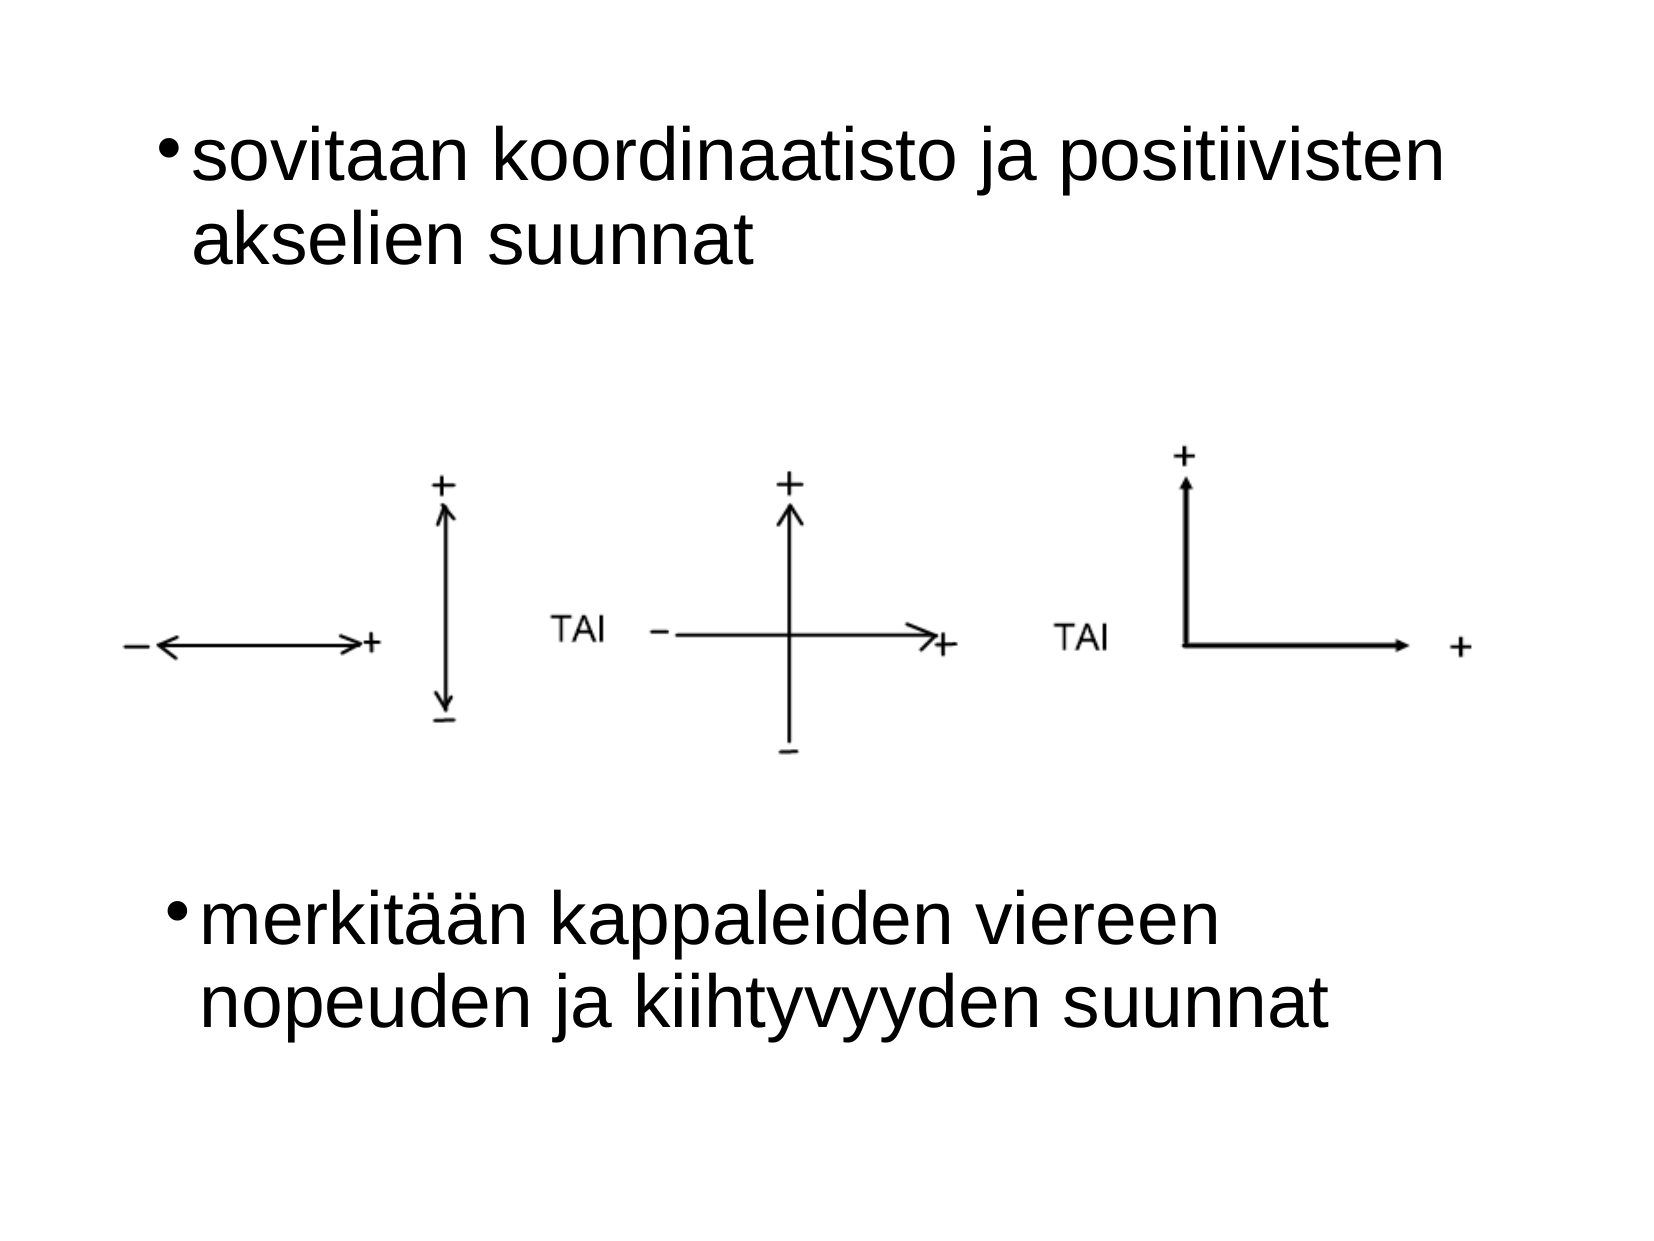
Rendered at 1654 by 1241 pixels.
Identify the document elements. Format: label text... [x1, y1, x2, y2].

text_box sovitaan koordinaatisto ja positiivisten akselien suunnat [141, 106, 1571, 357]
picture [63, 357, 1578, 820]
text_box merkitään kappaleiden viereen nopeuden ja kiihtyvyyden suunnat [150, 820, 1382, 969]
